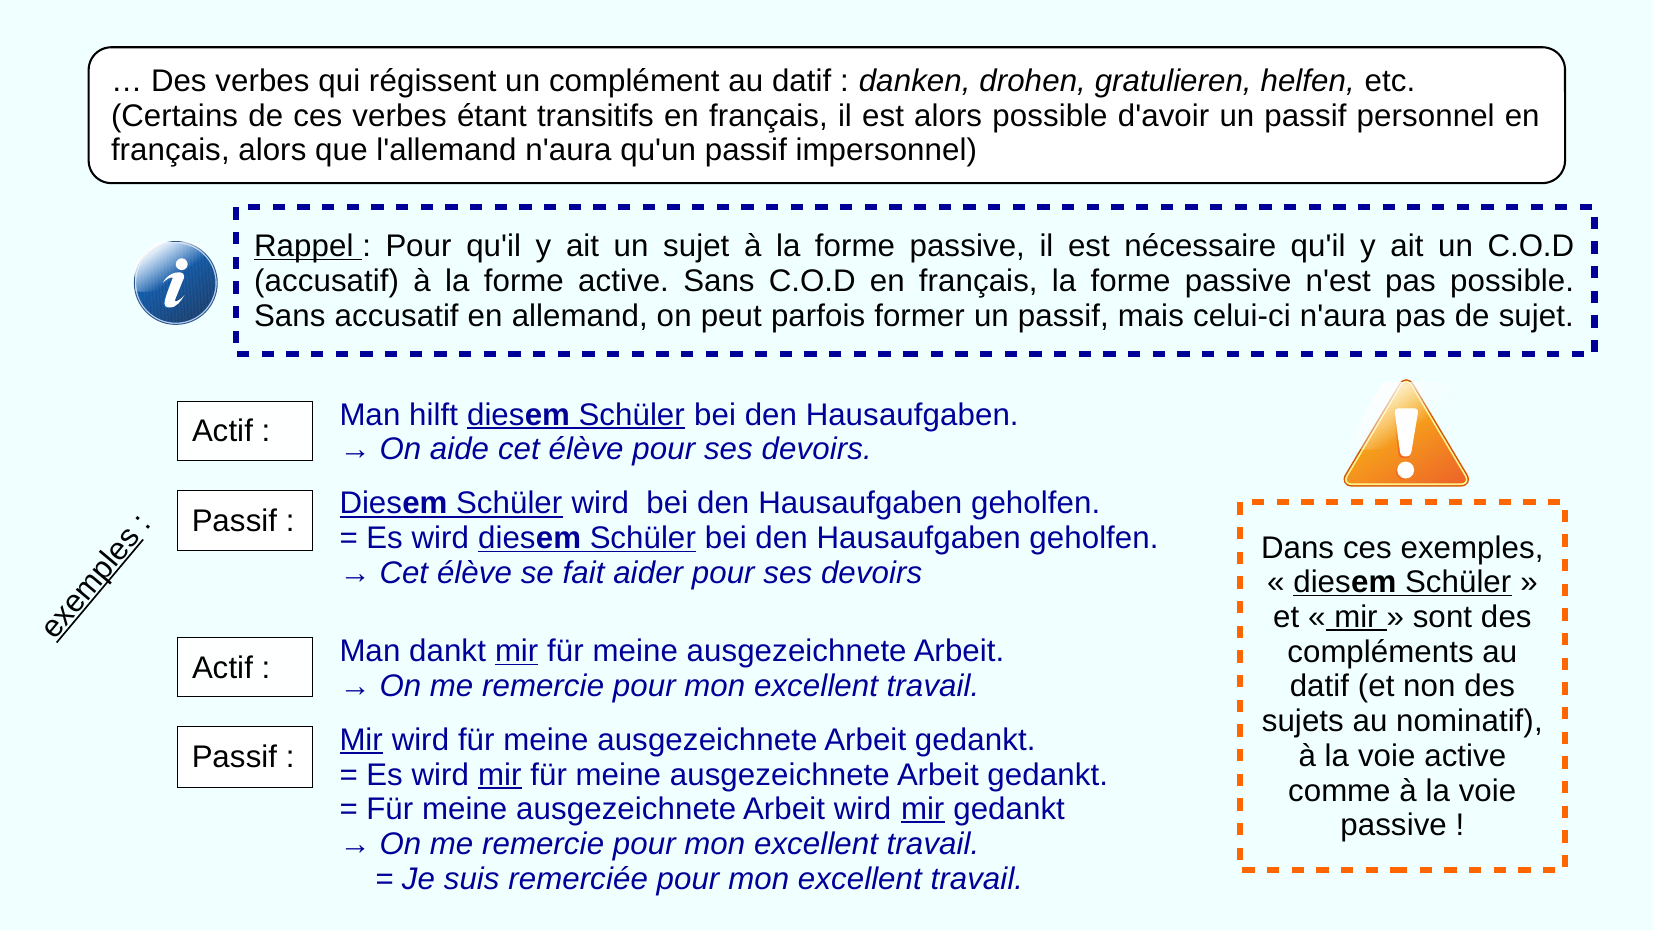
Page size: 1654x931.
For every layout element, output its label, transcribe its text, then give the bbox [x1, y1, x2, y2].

text_box Man dankt mir für meine ausgezeichnete Arbeit. → On me remercie pour mon excellent travail. [324, 625, 1021, 711]
text_box Actif : [177, 637, 313, 697]
text_box Man hilft diesem Schüler bei den Hausaufgaben. → On aide cet élève pour ses devoirs. [324, 389, 1035, 475]
text_box Passif : [177, 726, 313, 788]
text_box Passif : [177, 490, 313, 551]
text_box Dans ces exemples, « diesem Schüler » et « mir » sont des compléments au datif (et non des sujets au nominatif), à la voie active comme à la voie passive ! [1240, 501, 1565, 871]
text_box Diesem Schüler wird bei den Hausaufgaben geholfen. = Es wird diesem Schüler bei den Hausaufgaben geholfen. → Cet élève se fait aider pour ses devoirs [324, 478, 1175, 598]
text_box Rappel : Pour qu'il y ait un sujet à la forme passive, il est nécessaire qu'il y ait un C.O.D (accusatif) à la forme active. Sans C.O.D en français, la forme passive n'est pas possible. Sans accusatif en allemand, on peut parfois former un passif, mais celui-ci n'aura pas de sujet. [236, 206, 1595, 355]
text_box Mir wird für meine ausgezeichnete Arbeit gedankt. = Es wird mir für meine ausgezeichnete Arbeit gedankt. = Für meine ausgezeichnete Arbeit wird mir gedankt → On me remercie pour mon excellent travail. = Je suis remerciée pour mon excellent travail. [324, 714, 1124, 904]
text_box … Des verbes qui régissent un complément au datif : danken, drohen, gratulieren, helfen, etc. (Certains de ces verbes étant transitifs en français, il est alors possible d'avoir un passif personnel en français, alors que l'allemand n'aura qu'un passif impersonnel) [88, 47, 1566, 184]
picture [1322, 354, 1490, 522]
text_box exemples : [17, 490, 173, 662]
text_box Actif : [177, 401, 313, 461]
picture [118, 224, 237, 343]
